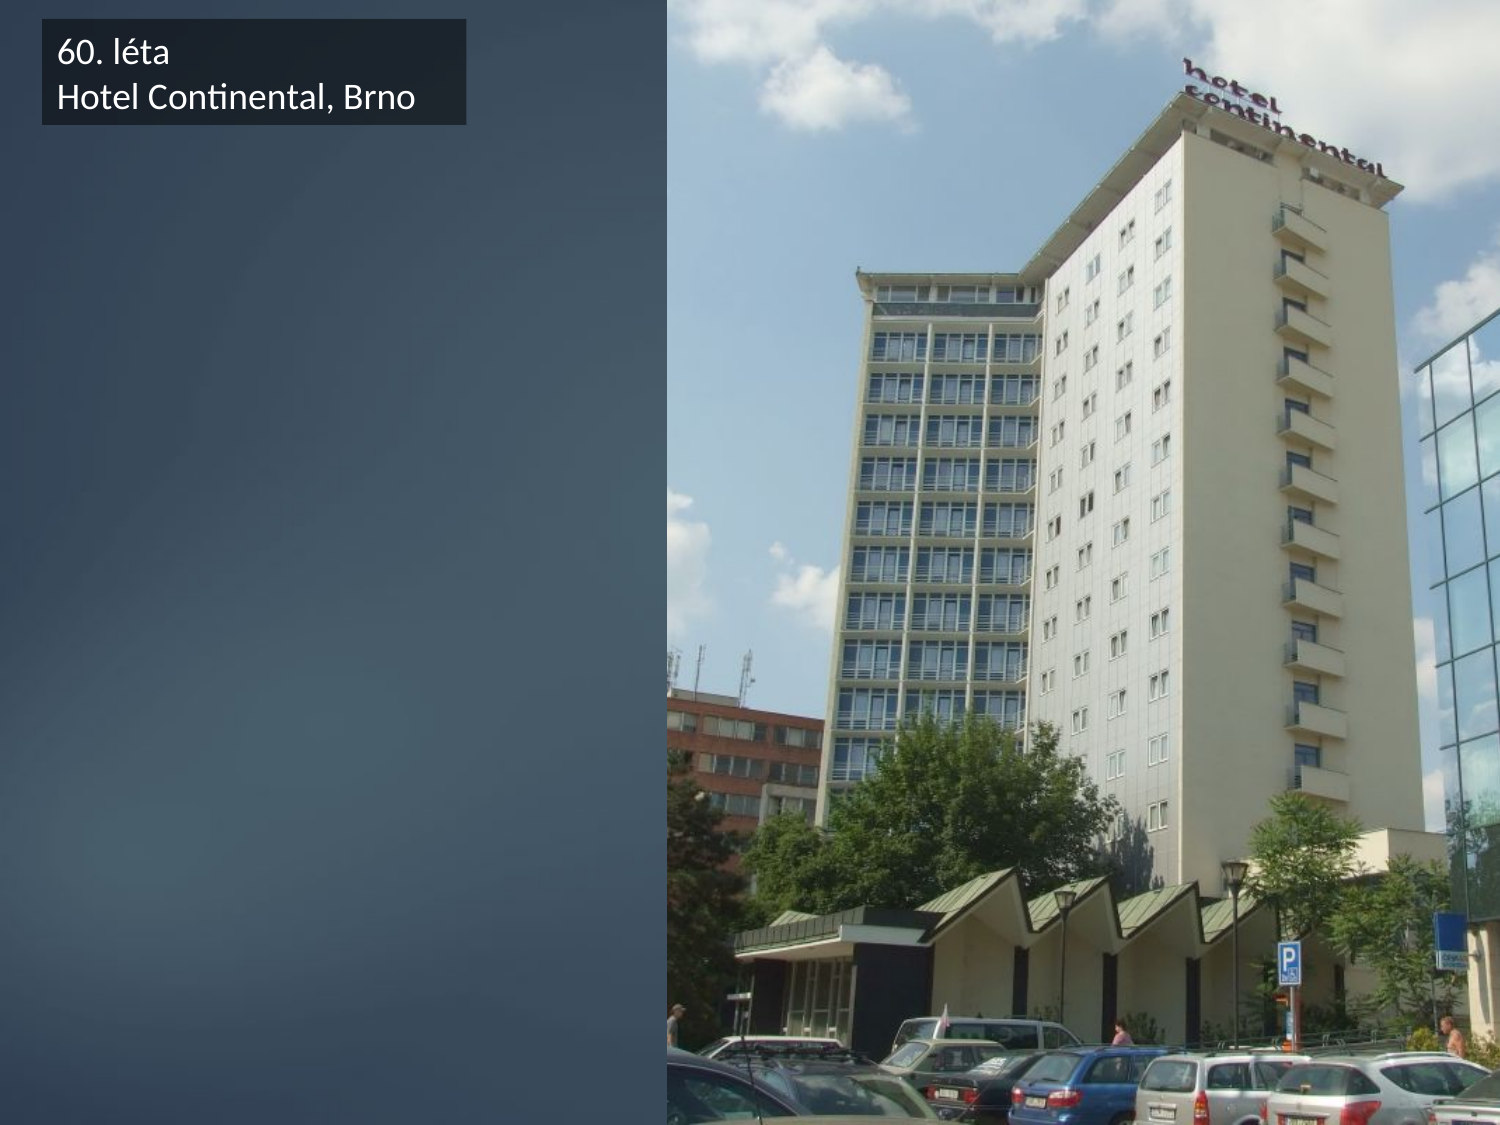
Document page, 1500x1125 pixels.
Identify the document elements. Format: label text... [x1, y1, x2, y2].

picture [0, 0, 1500, 1125]
text_box 60. léta Hotel Continental, Brno [42, 18, 467, 125]
